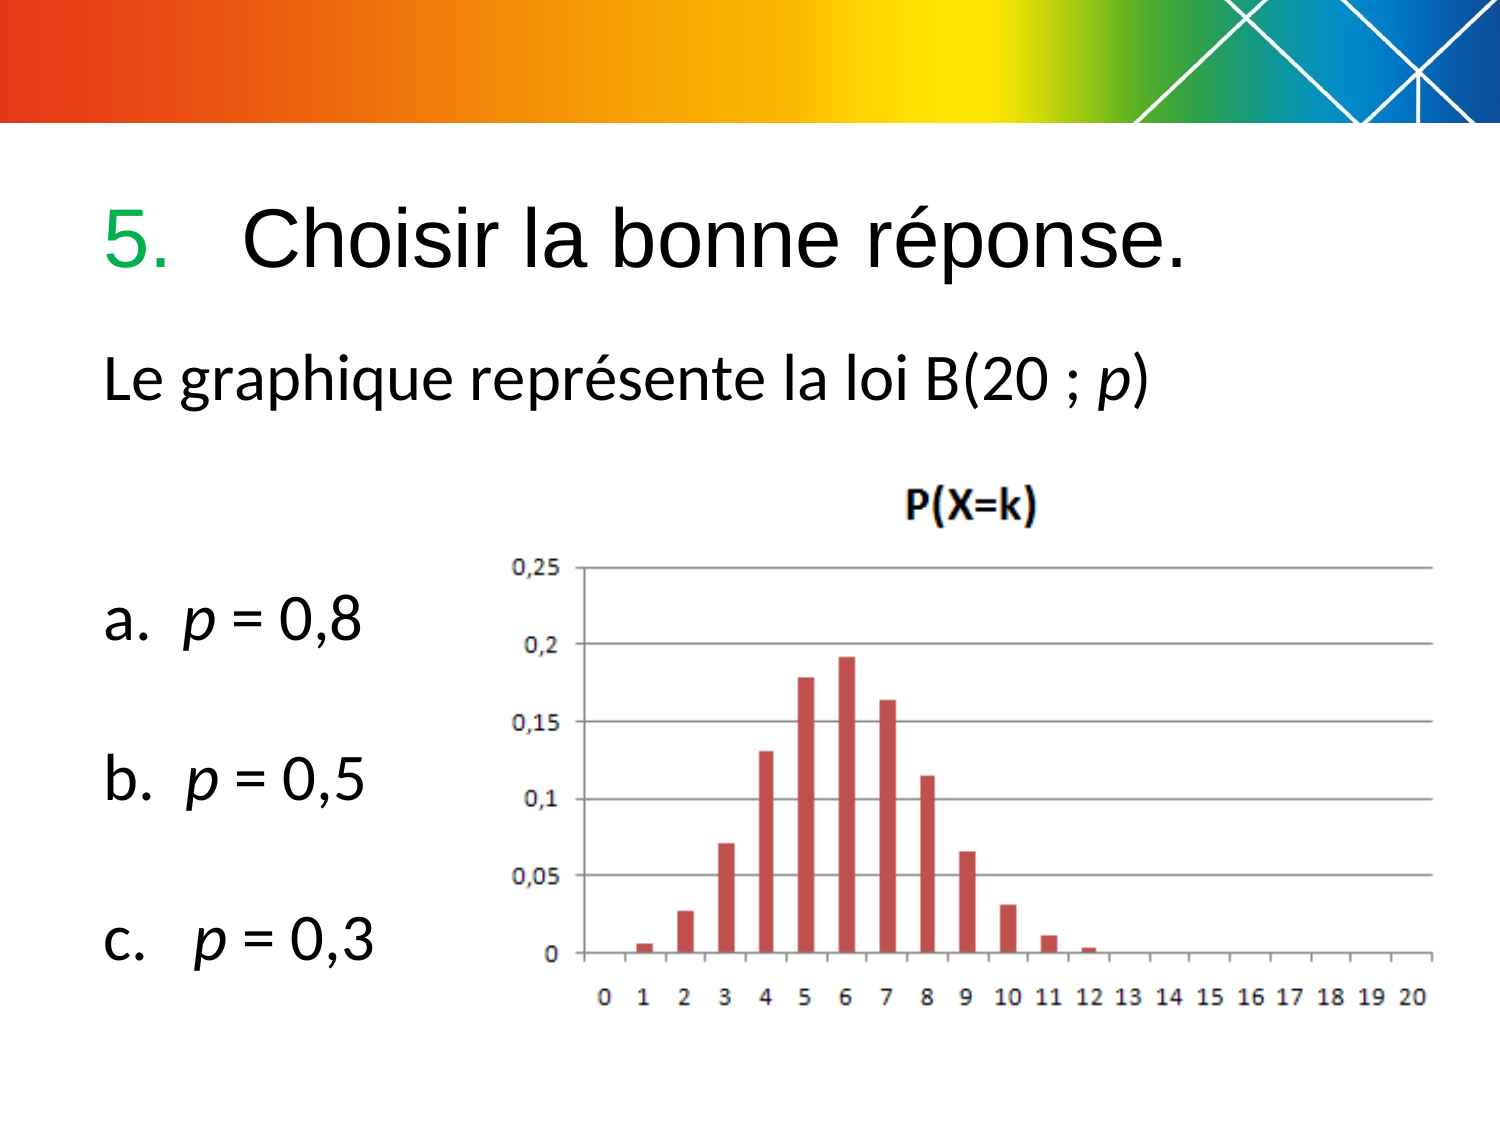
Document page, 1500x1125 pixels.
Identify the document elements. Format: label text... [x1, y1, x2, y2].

picture [1340, 0, 1500, 123]
picture [0, 0, 1359, 123]
title Choisir la bonne réponse. [88, 163, 1500, 305]
picture [490, 467, 1454, 1024]
text_box Le graphique représente la loi B(20 ; p) a. p = 0,8 b. p = 0,5 c. p = 0,3 [88, 326, 1424, 1062]
